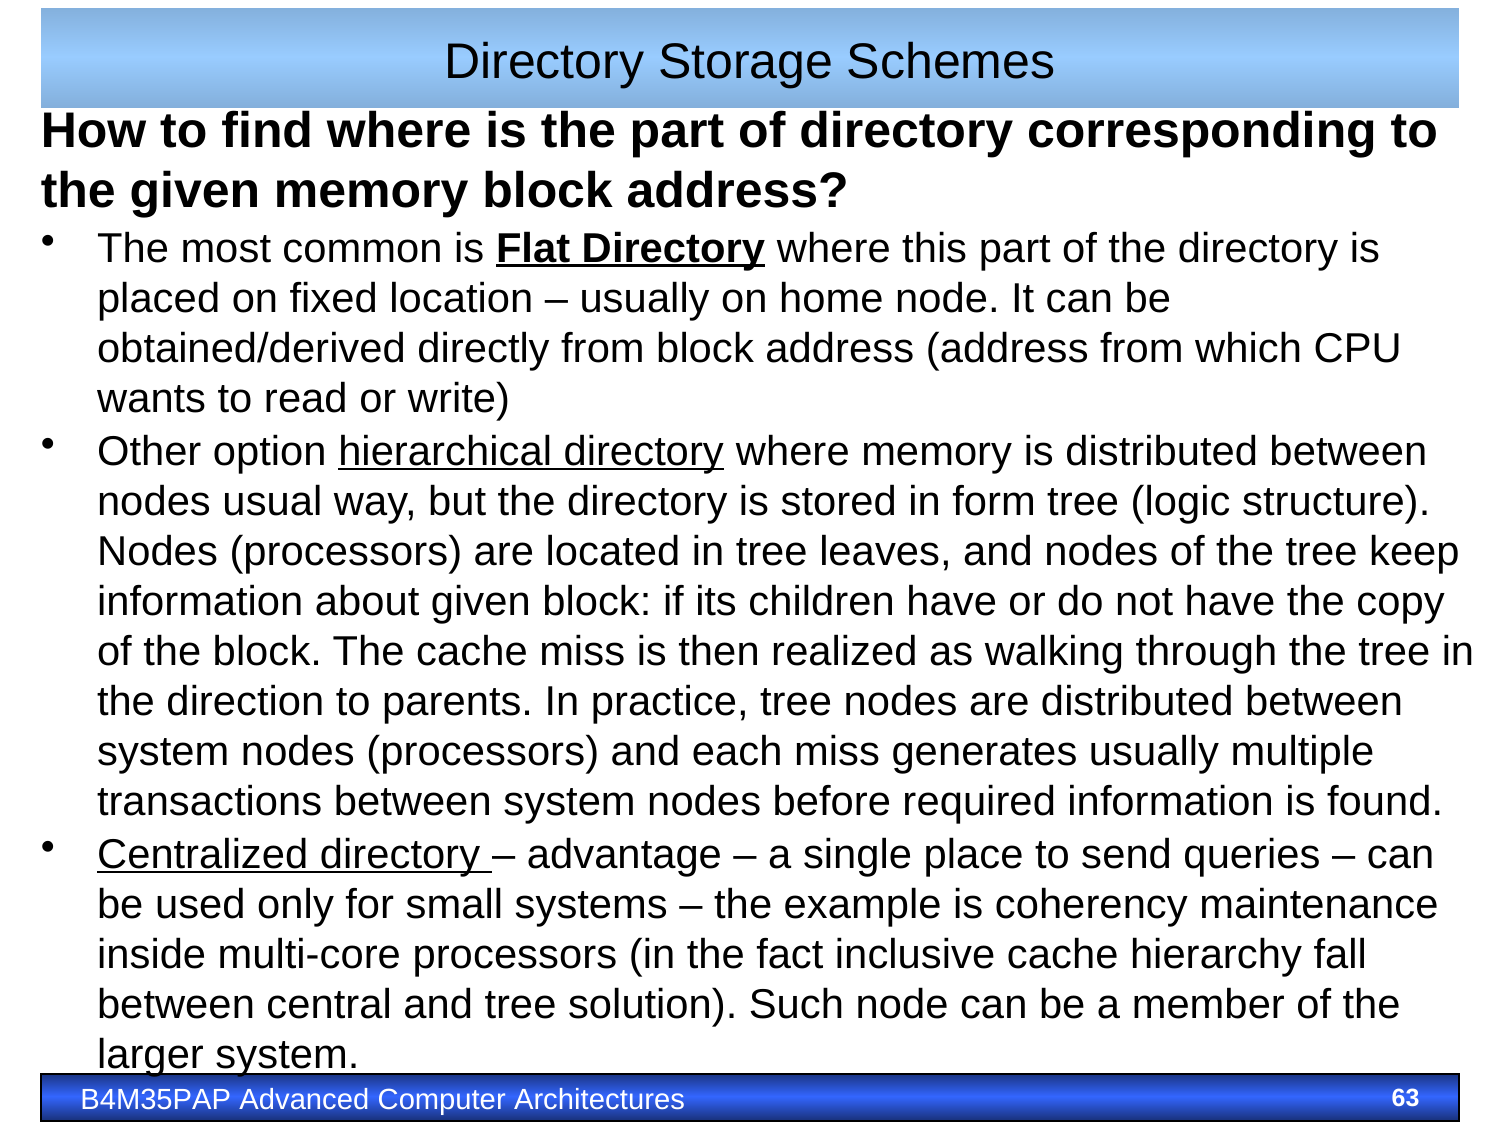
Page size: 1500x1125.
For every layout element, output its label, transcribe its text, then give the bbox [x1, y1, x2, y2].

text_box How to find where is the part of directory corresponding to the given memory block address? The most common is Flat Directory where this part of the directory is placed on fixed location – usually on home node. It can be obtained/derived directly from block address (address from which CPU wants to read or write) Other option hierarchical directory where memory is distributed between nodes usual way, but the directory is stored in form tree (logic structure). Nodes (processors) are located in tree leaves, and nodes of the tree keep information about given block: if its children have or do not have the copy of the block. The cache miss is then realized as walking through the tree in the direction to parents. In practice, tree nodes are distributed between system nodes (processors) and each miss generates usually multiple transactions between system nodes before required information is found. Centralized directory – advantage – a single place to send queries – can be used only for small systems – the example is coherency maintenance inside multi-core processors (in the fact inclusive cache hierarchy fall between central and tree solution). Such node can be a member of the larger system. [25, 89, 1500, 988]
title Directory Storage Schemes [41, 8, 1459, 108]
